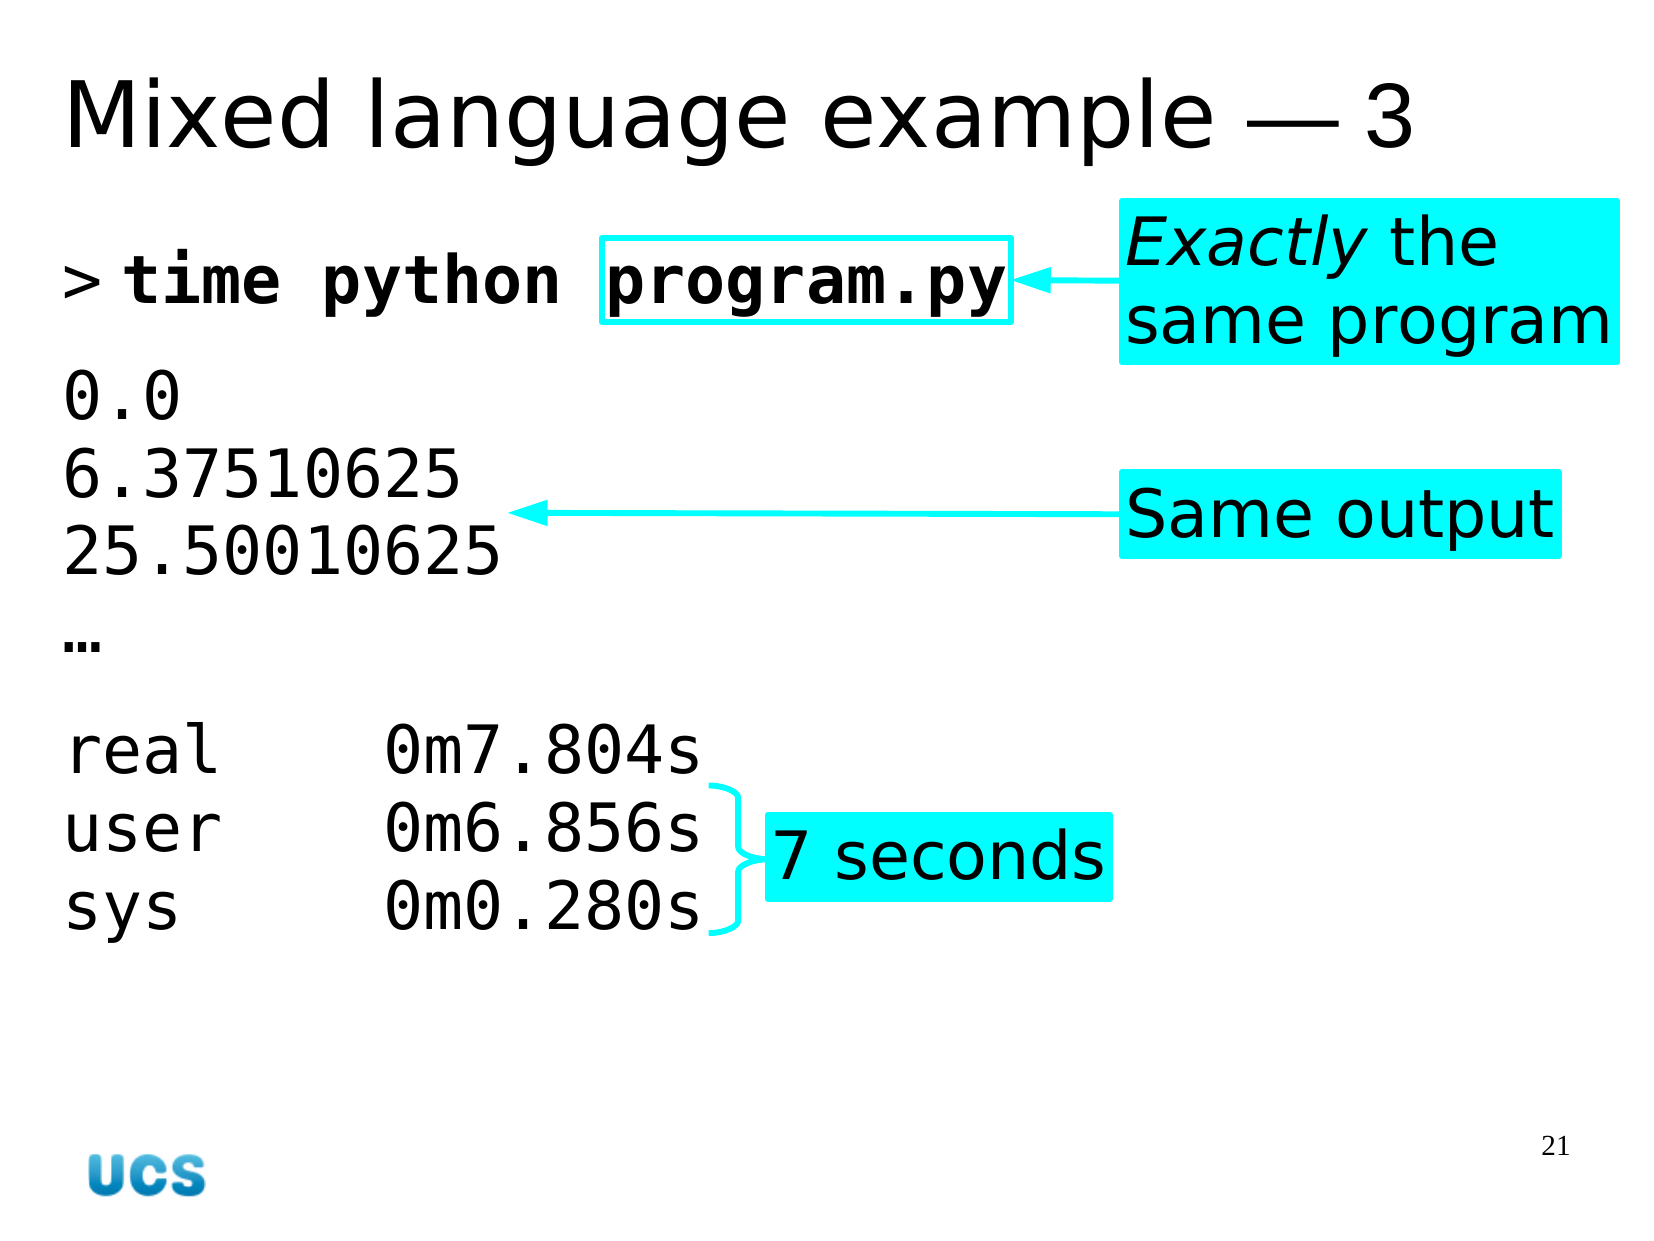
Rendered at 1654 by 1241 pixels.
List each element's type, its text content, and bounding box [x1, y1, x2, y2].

text_box > [59, 238, 106, 322]
text_box Exactly the same program [1122, 200, 1618, 363]
text_box 7 seconds [767, 814, 1111, 899]
text_box time python [118, 238, 599, 322]
text_box program.py [602, 238, 1011, 322]
text_box Mixed language example — 3 [59, 59, 1420, 173]
text_box Same output [1122, 472, 1559, 557]
text_box real 0m7.804s user 0m6.856s sys 0m0.280s [59, 708, 710, 949]
text_box 0.0 6.37510625 25.50010625 … [59, 354, 508, 672]
picture [88, 1153, 206, 1198]
